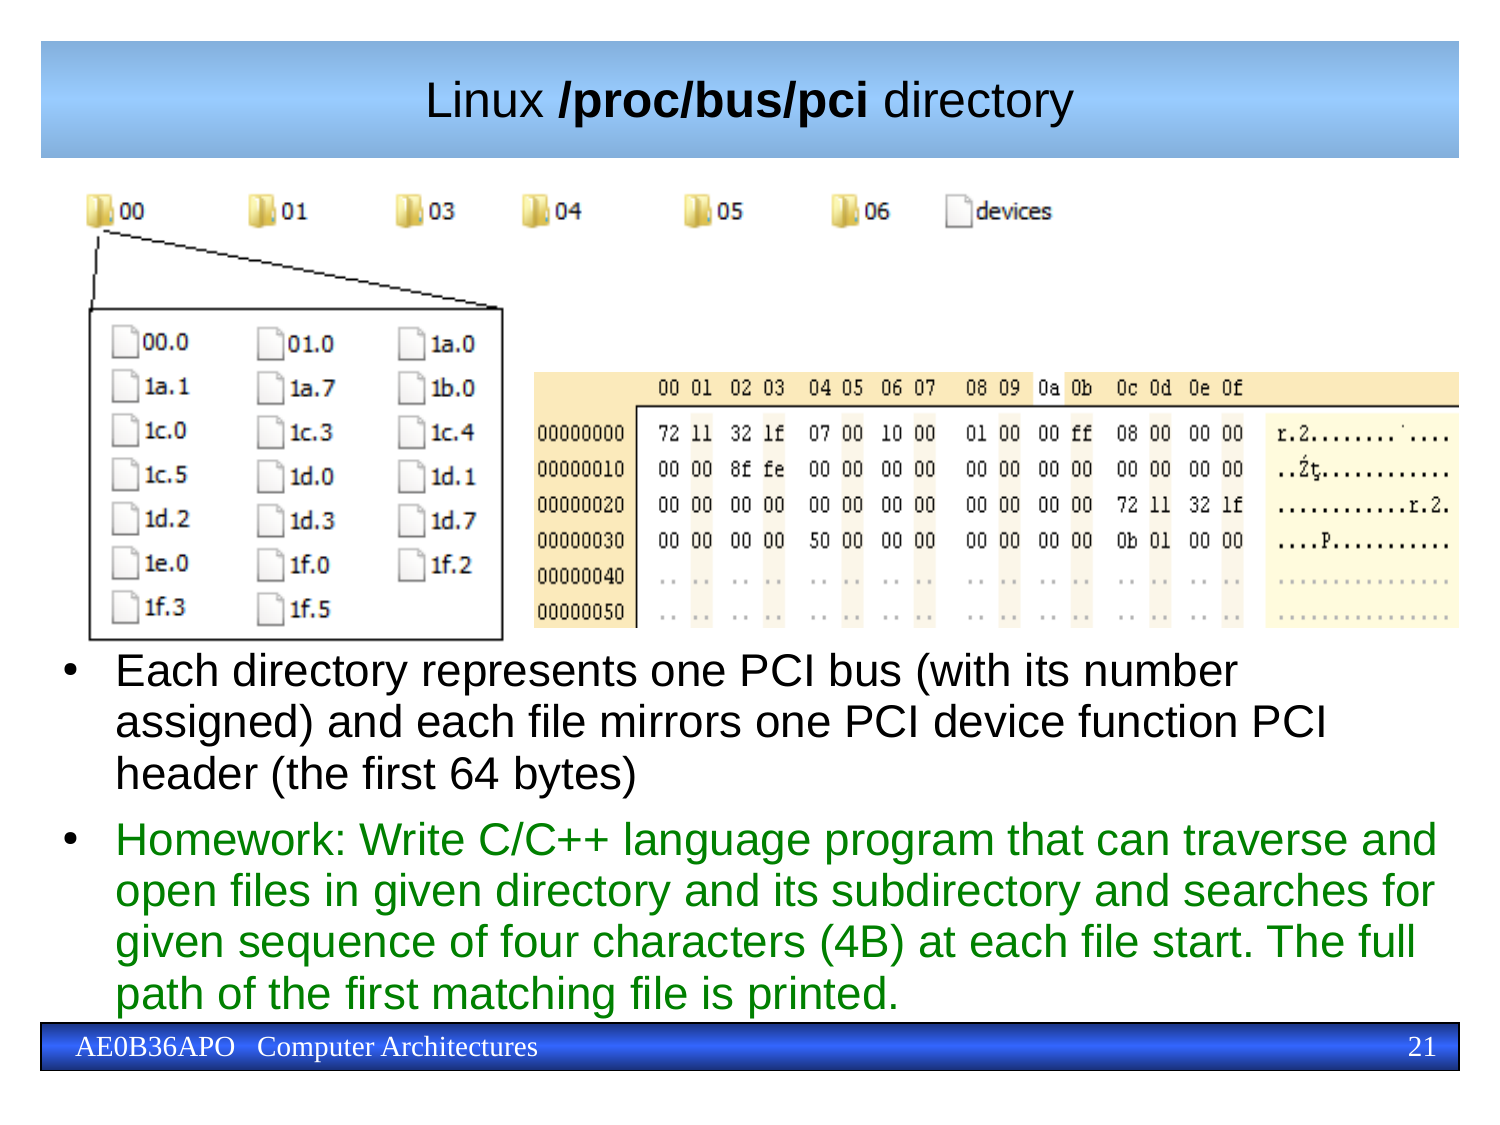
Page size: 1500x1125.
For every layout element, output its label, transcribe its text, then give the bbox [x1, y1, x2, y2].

list Each directory represents one PCI bus (with its number assigned) and each file mirrors one PCI device function PCI header (the first 64 bytes) Homework: Write C/C++ language program that can traverse and open files in given directory and its subdirectory and searches for given sequence of four characters (4B) at each file start. The full path of the first matching file is printed. [44, 645, 1450, 1053]
picture [64, 180, 1459, 645]
title Linux /proc/bus/pci directory [41, 41, 1459, 158]
